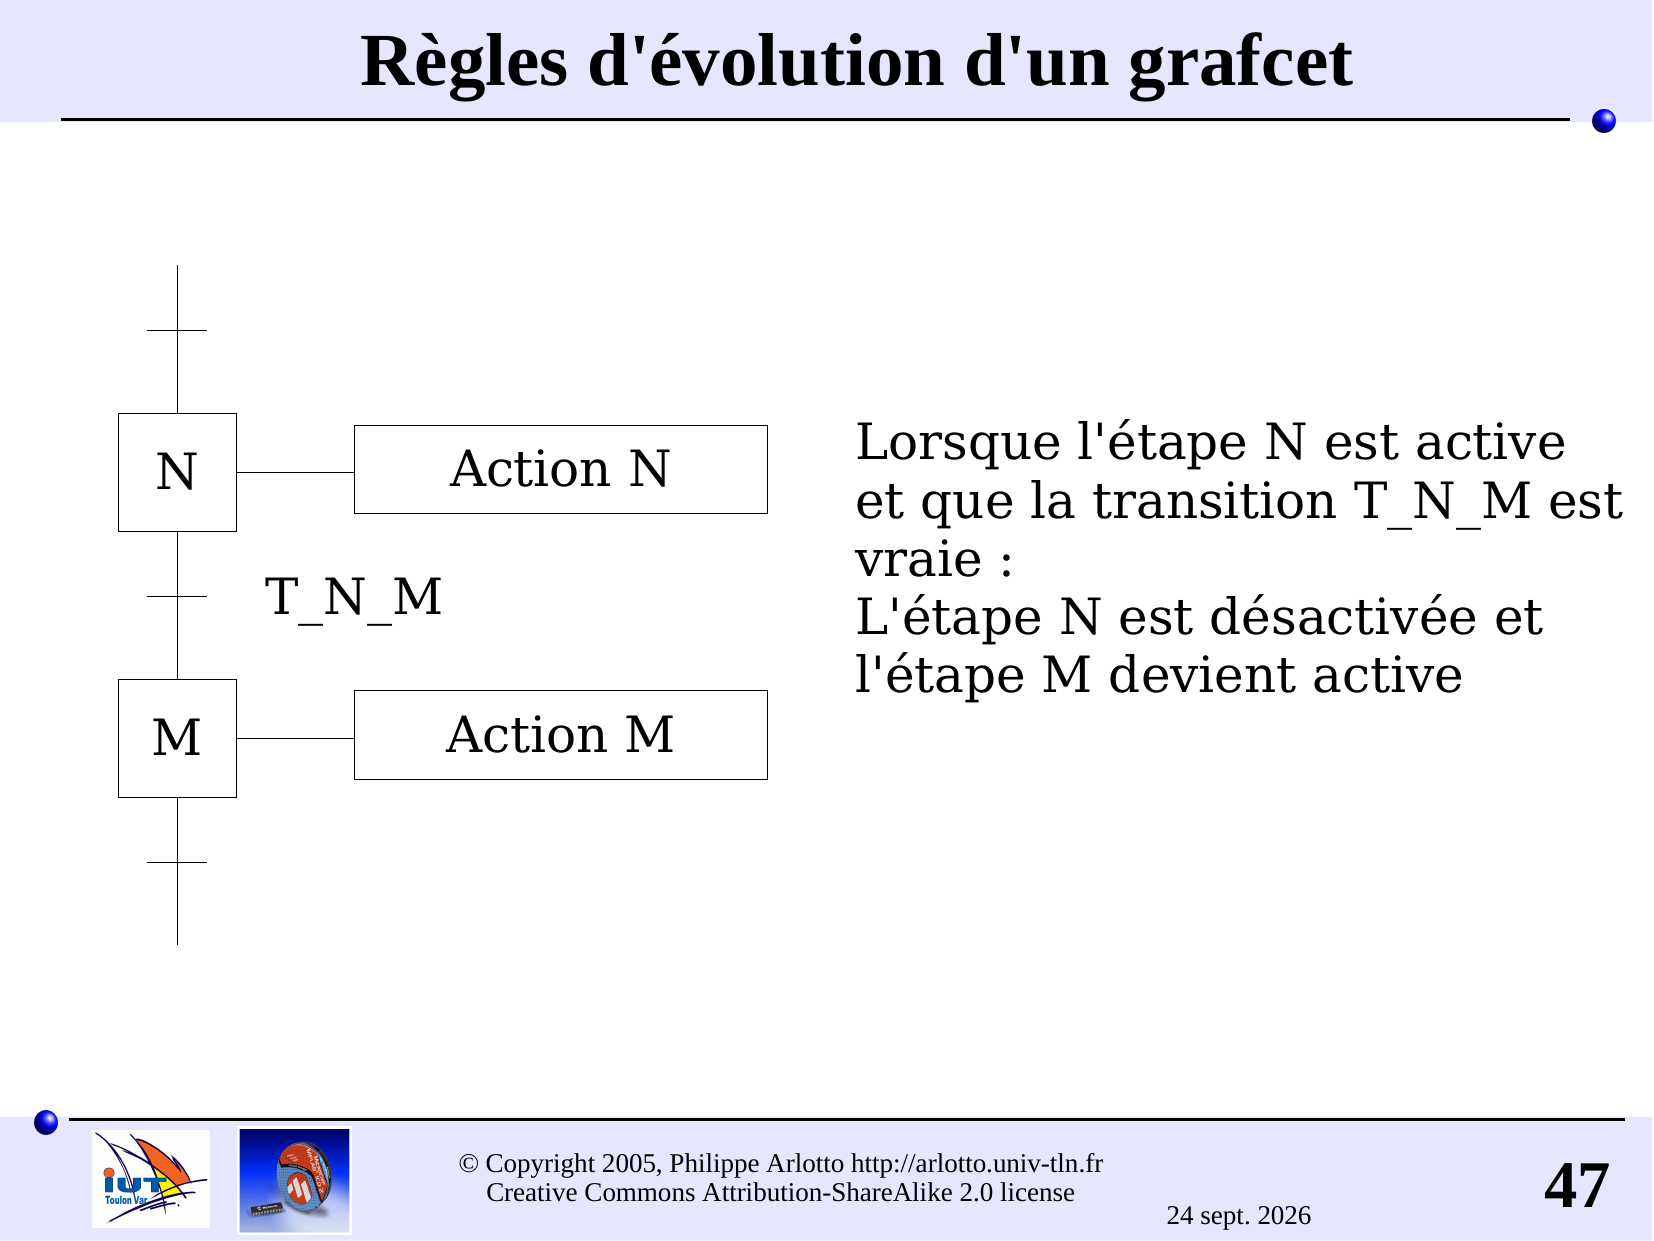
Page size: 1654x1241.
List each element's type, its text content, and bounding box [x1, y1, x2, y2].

text_box N [118, 413, 237, 532]
title Règles d'évolution d'un grafcet [95, 11, 1585, 110]
picture [237, 1126, 352, 1235]
text_box Action N [354, 425, 768, 514]
text_box M [118, 679, 237, 798]
text_box T_N_M [265, 568, 445, 627]
text_box Action M [354, 690, 768, 780]
text_box Lorsque l'étape N est active et que la transition T_N_M est vraie : L'étape N est désactivée et l'étape M devient active [855, 413, 1624, 705]
